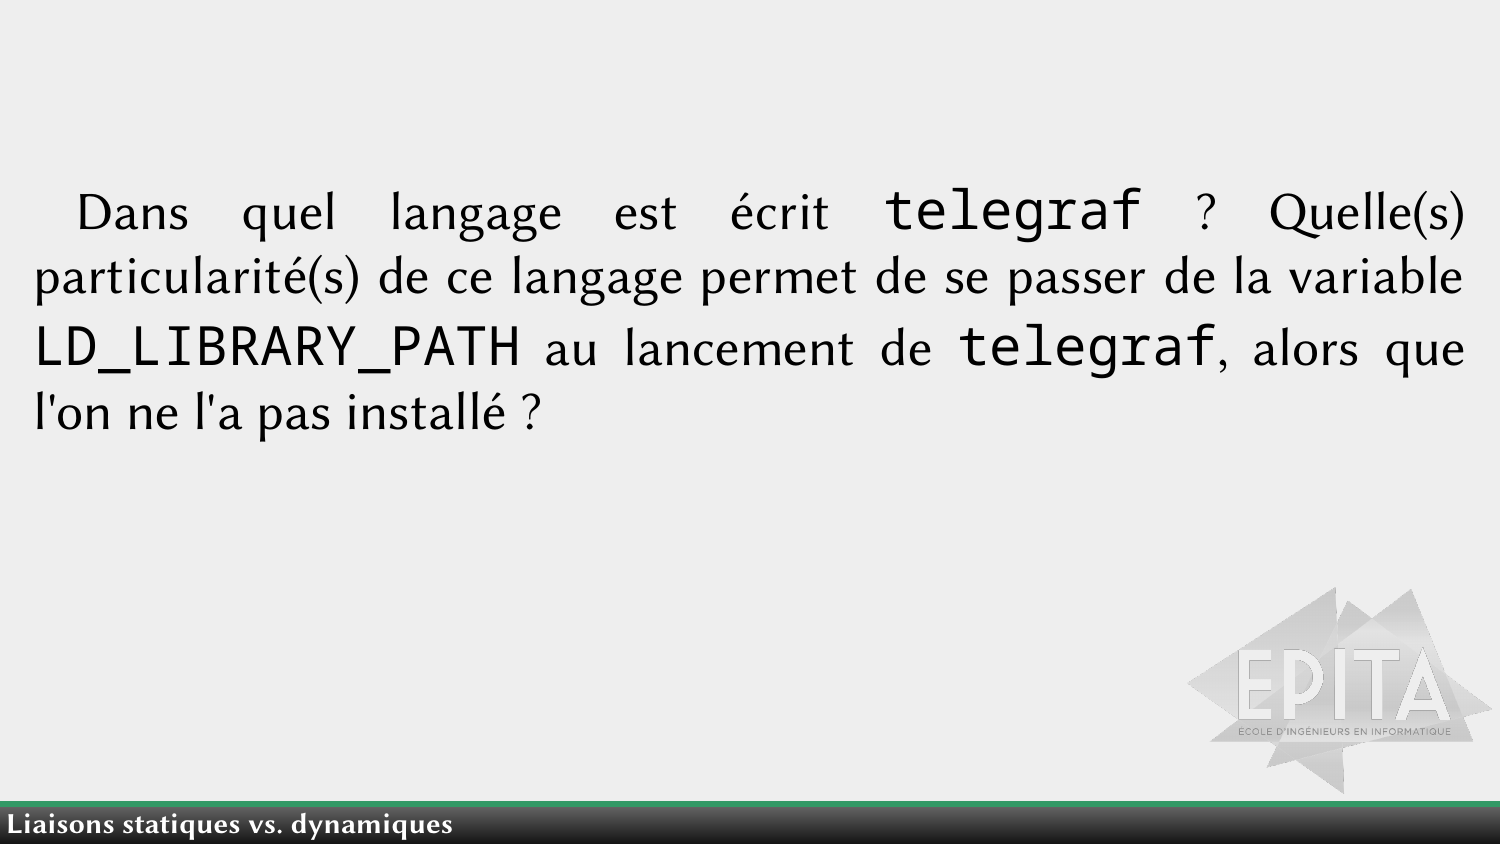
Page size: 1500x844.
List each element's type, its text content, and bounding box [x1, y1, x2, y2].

list Dans quel langage est écrit telegraf ? Quelle(s) particularité(s) de ce langage permet de se passer de la variable LD_LIBRARY_PATH au lancement de telegraf, alors que l'on ne l'a pas installé ? [33, 165, 1467, 449]
title Liaisons statiques vs. dynamiques [5, 801, 1075, 844]
picture [1187, 587, 1492, 794]
